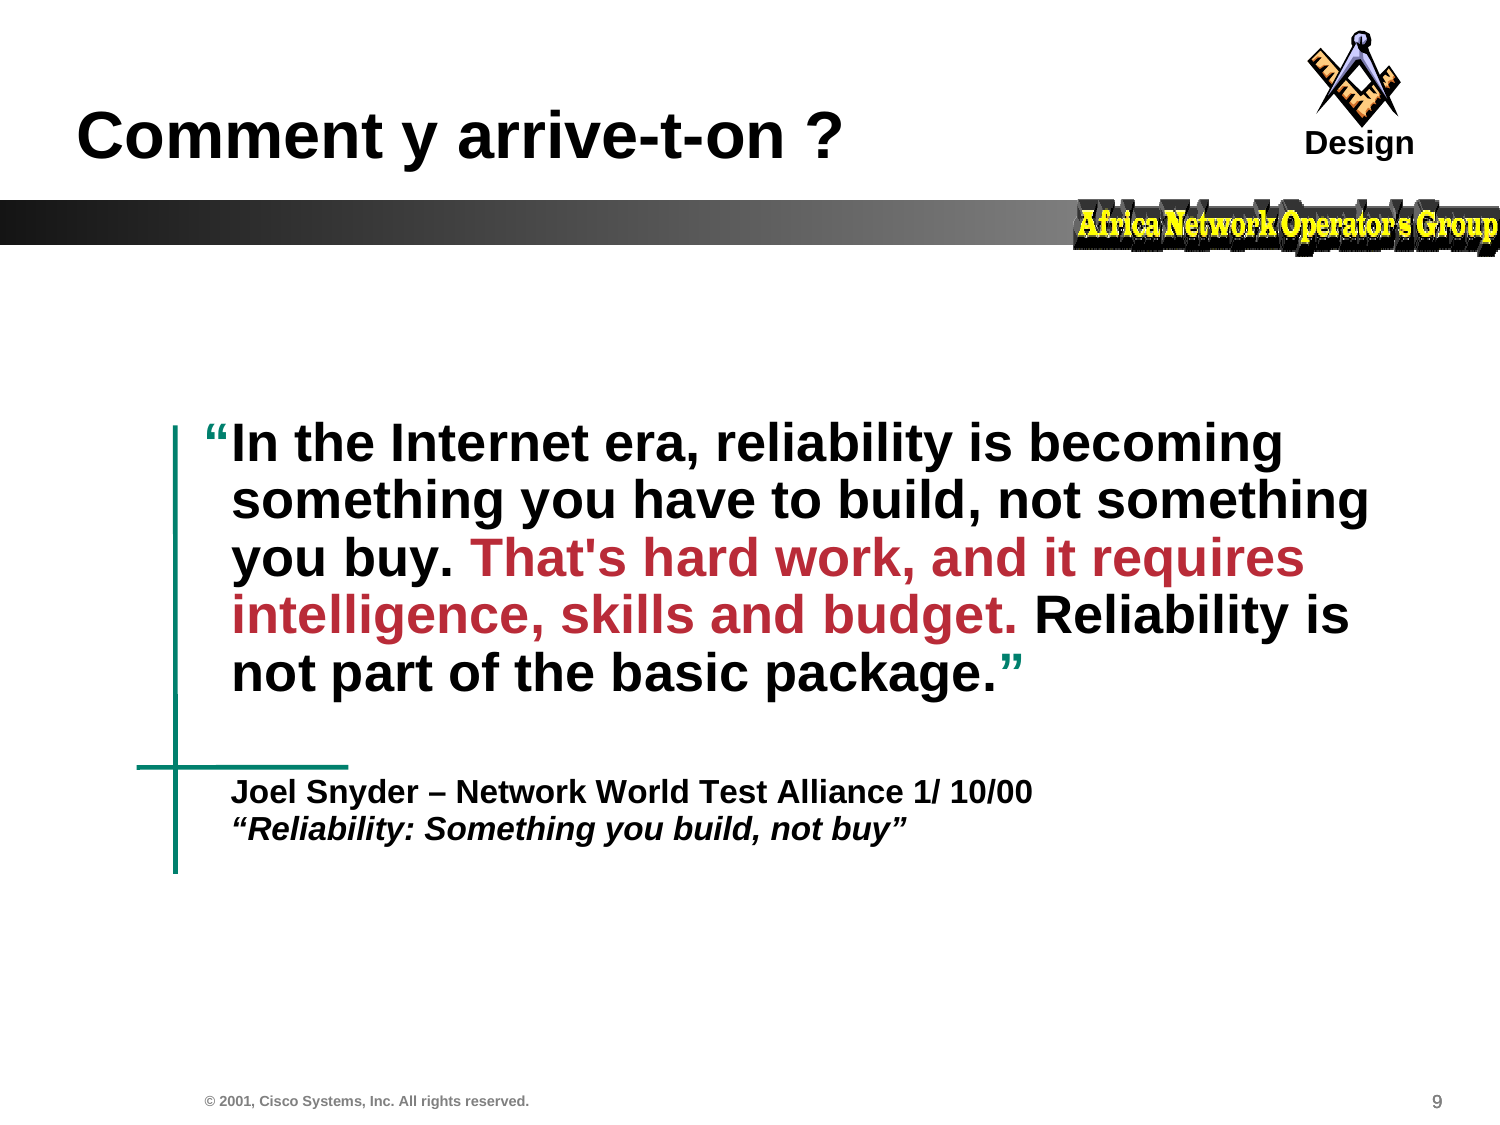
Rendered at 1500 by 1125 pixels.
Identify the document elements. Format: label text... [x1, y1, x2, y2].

text_box Design [1292, 118, 1428, 168]
title Comment y arrive-t-on ? [62, 41, 1314, 180]
picture [1070, 180, 1500, 275]
picture [1307, 29, 1402, 118]
text_box Joel Snyder – Network World Test Alliance 1/ 10/00 “Reliability: Something you build, not buy” [218, 767, 1460, 912]
text_box “In the Internet era, reliability is becoming something you have to build, not something you buy. That's hard work, and it requires intelligence, skills and budget. Reliability is not part of the basic package.” [191, 409, 1485, 709]
